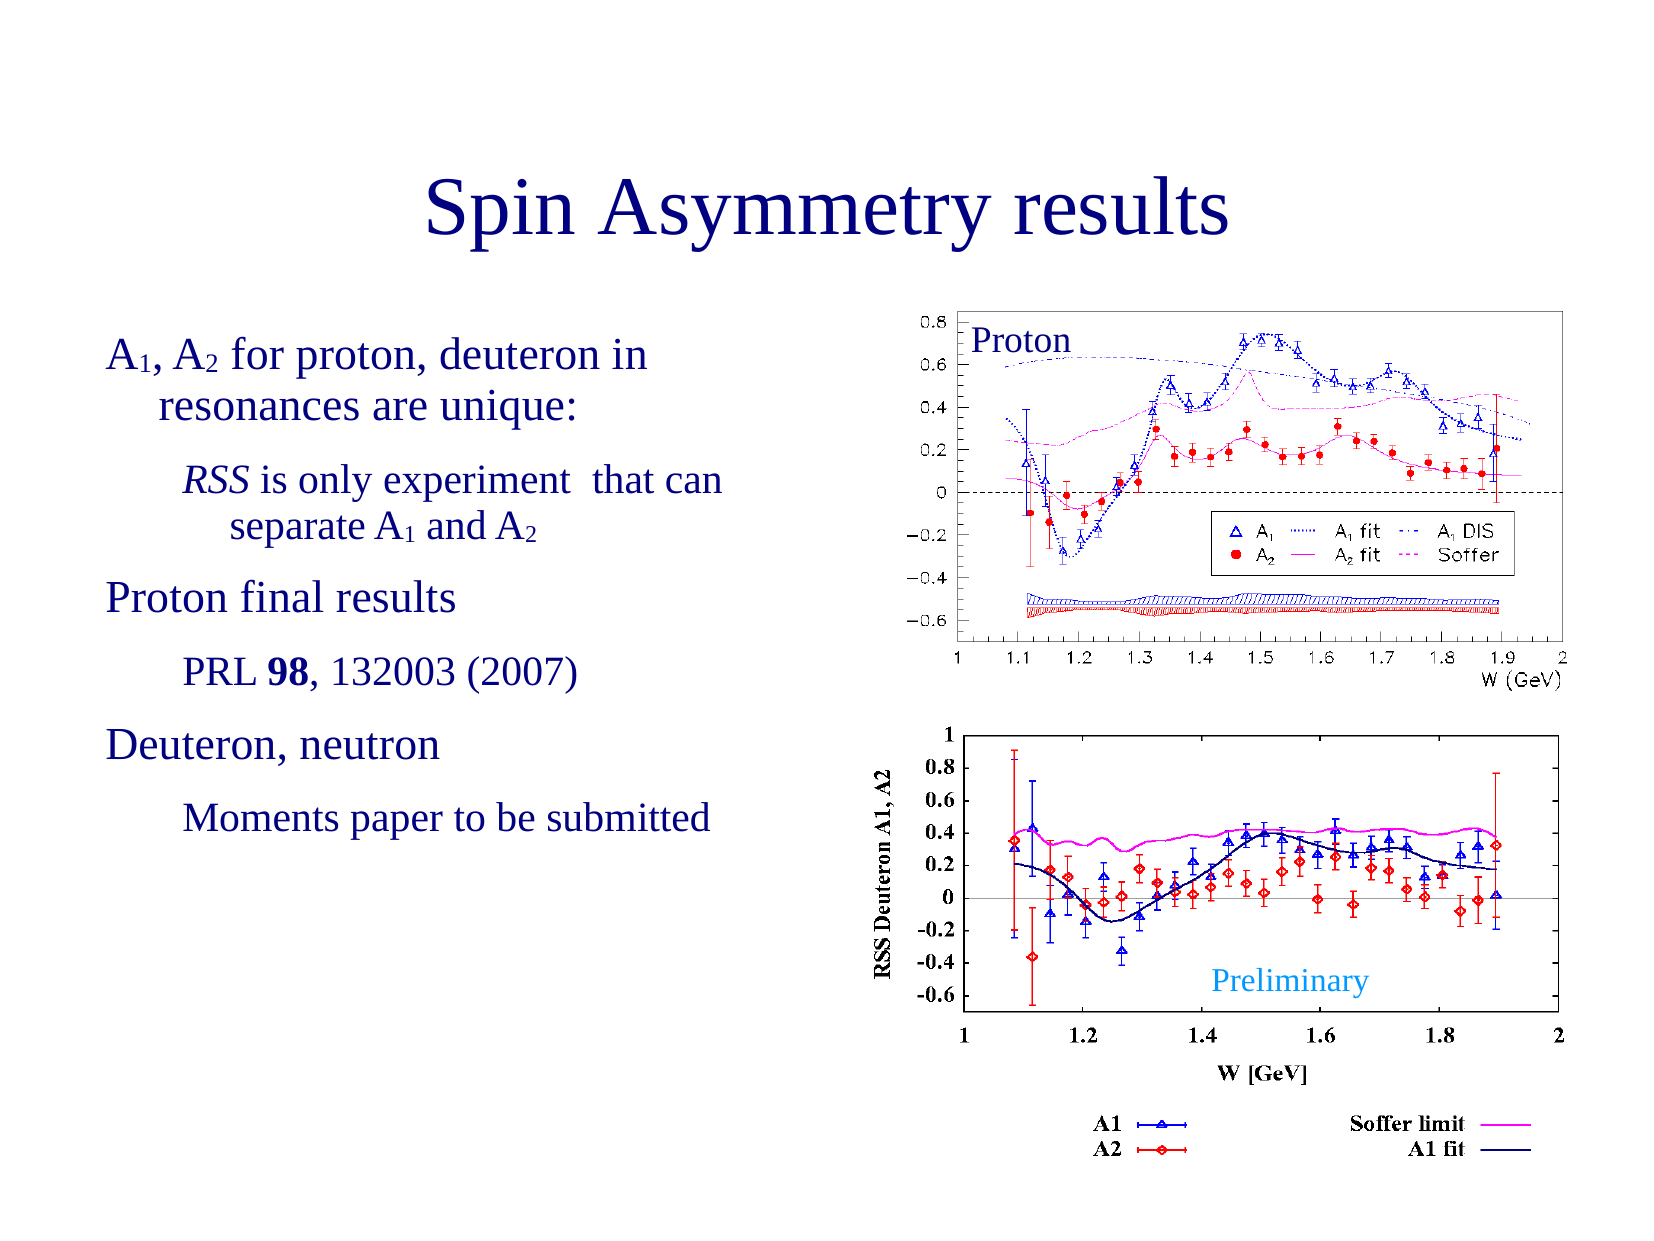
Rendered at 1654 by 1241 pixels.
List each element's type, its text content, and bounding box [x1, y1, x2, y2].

list A1, A2 for proton, deuteron in resonances are unique: RSS is only experiment that can separate A1 and A2 Proton final results PRL 98, 132003 (2007) Deuteron, neutron Moments paper to be submitted [87, 328, 795, 1166]
picture [870, 719, 1576, 1169]
picture [893, 301, 1582, 693]
text_box Preliminary [1211, 961, 1368, 999]
text_box Proton [970, 319, 1071, 362]
title Spin Asymmetry results [121, 102, 1534, 311]
